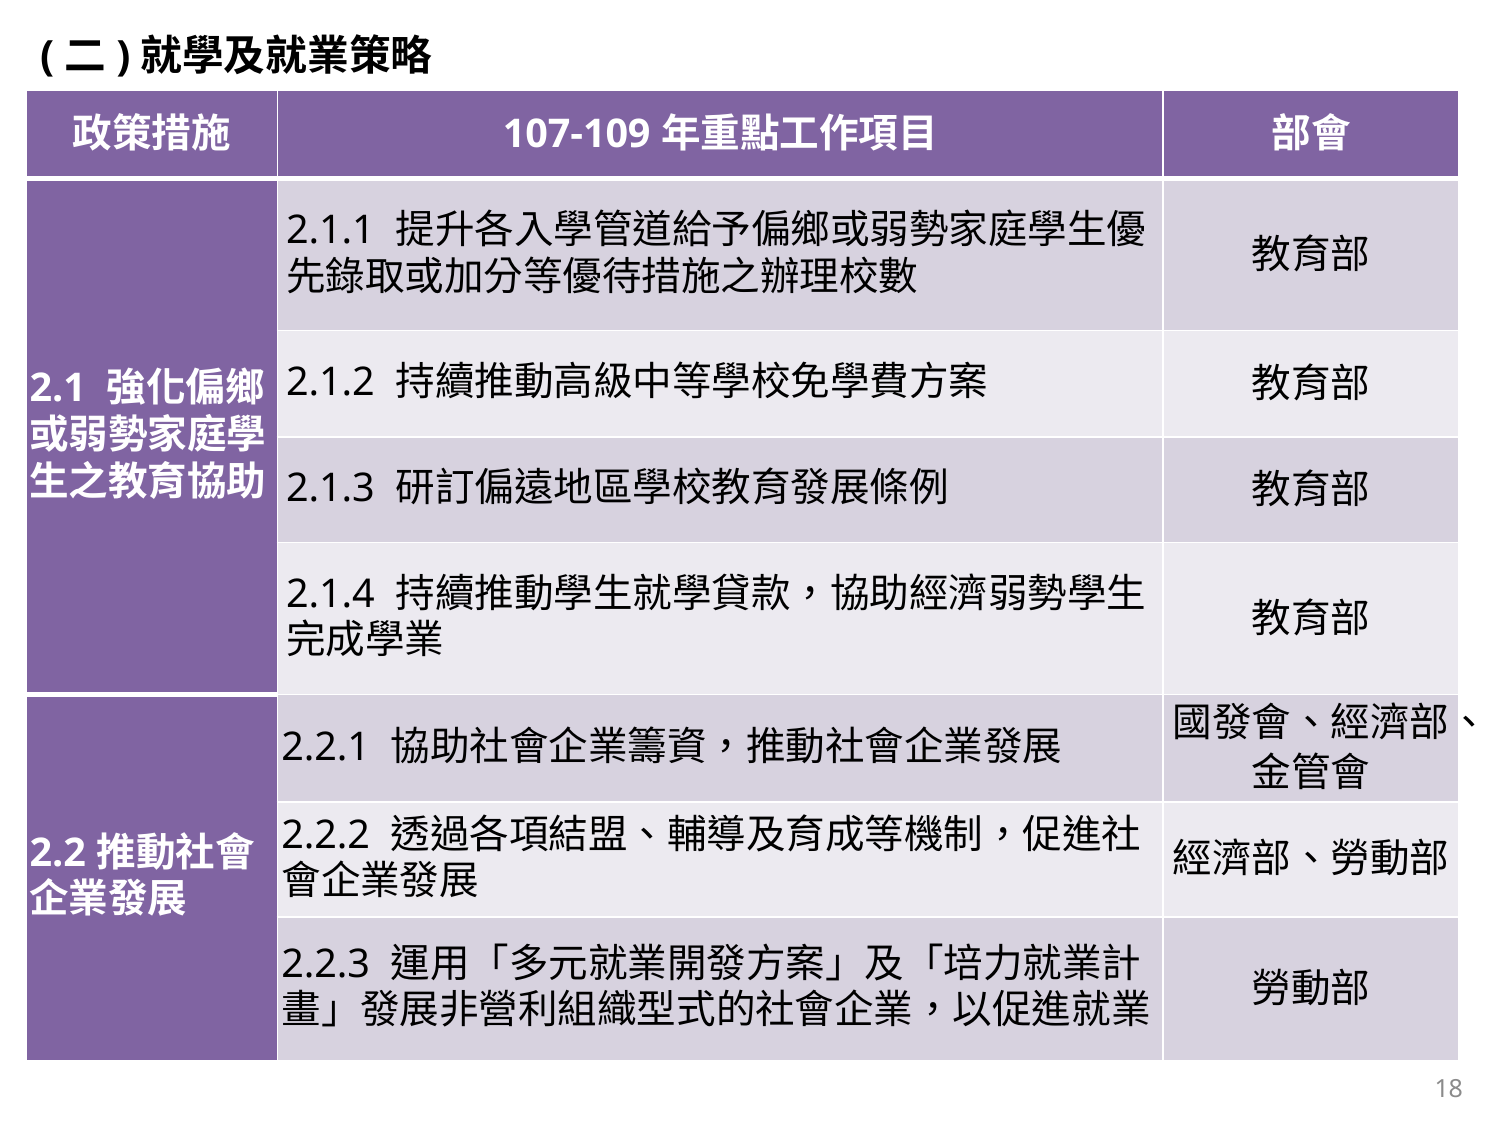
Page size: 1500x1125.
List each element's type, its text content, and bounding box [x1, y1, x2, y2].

table_cell 2.2.3 運用「多元就業開發方案」及「培力就業計畫」發展非營利組織型式的社會企業，以促進就業 [278, 918, 1162, 1060]
table_cell 教育部 [1164, 181, 1458, 330]
table_cell 2.1.4 持續推動學生就學貸款，協助經濟弱勢學生完成學業 [278, 543, 1162, 694]
table_cell 2.2.1 協助社會企業籌資，推動社會企業發展 [278, 695, 1162, 801]
text_box (二)就學及就業策略 [25, 0, 491, 86]
table_header 107-109年重點工作項目 [278, 91, 1162, 176]
table_cell 教育部 [1164, 331, 1458, 436]
table_cell 2.1.1 提升各入學管道給予偏鄉或弱勢家庭學生優先錄取或加分等優待措施之辦理校數 [278, 181, 1162, 330]
table_cell 國發會、經濟部、金管會 [1164, 695, 1458, 801]
table_cell 2.1 強化偏鄉或弱勢家庭學生之教育協助 [27, 181, 277, 692]
table_cell 教育部 [1164, 438, 1458, 542]
table_cell 2.1.3 研訂偏遠地區學校教育發展條例 [278, 438, 1162, 542]
table_header 政策措施 [27, 91, 277, 176]
table_cell 教育部 [1164, 543, 1458, 694]
table_cell 經濟部、勞動部 [1164, 803, 1458, 916]
table_cell 2.2推動社會企業發展 [27, 697, 277, 1060]
text_box <編號> [1128, 1059, 1478, 1120]
table_header 部會 [1164, 91, 1458, 176]
table_cell 2.1.2 持續推動高級中等學校免學費方案 [278, 331, 1162, 436]
table_cell 2.2.2 透過各項結盟、輔導及育成等機制，促進社會企業發展 [278, 803, 1162, 916]
table_cell 勞動部 [1164, 918, 1458, 1059]
